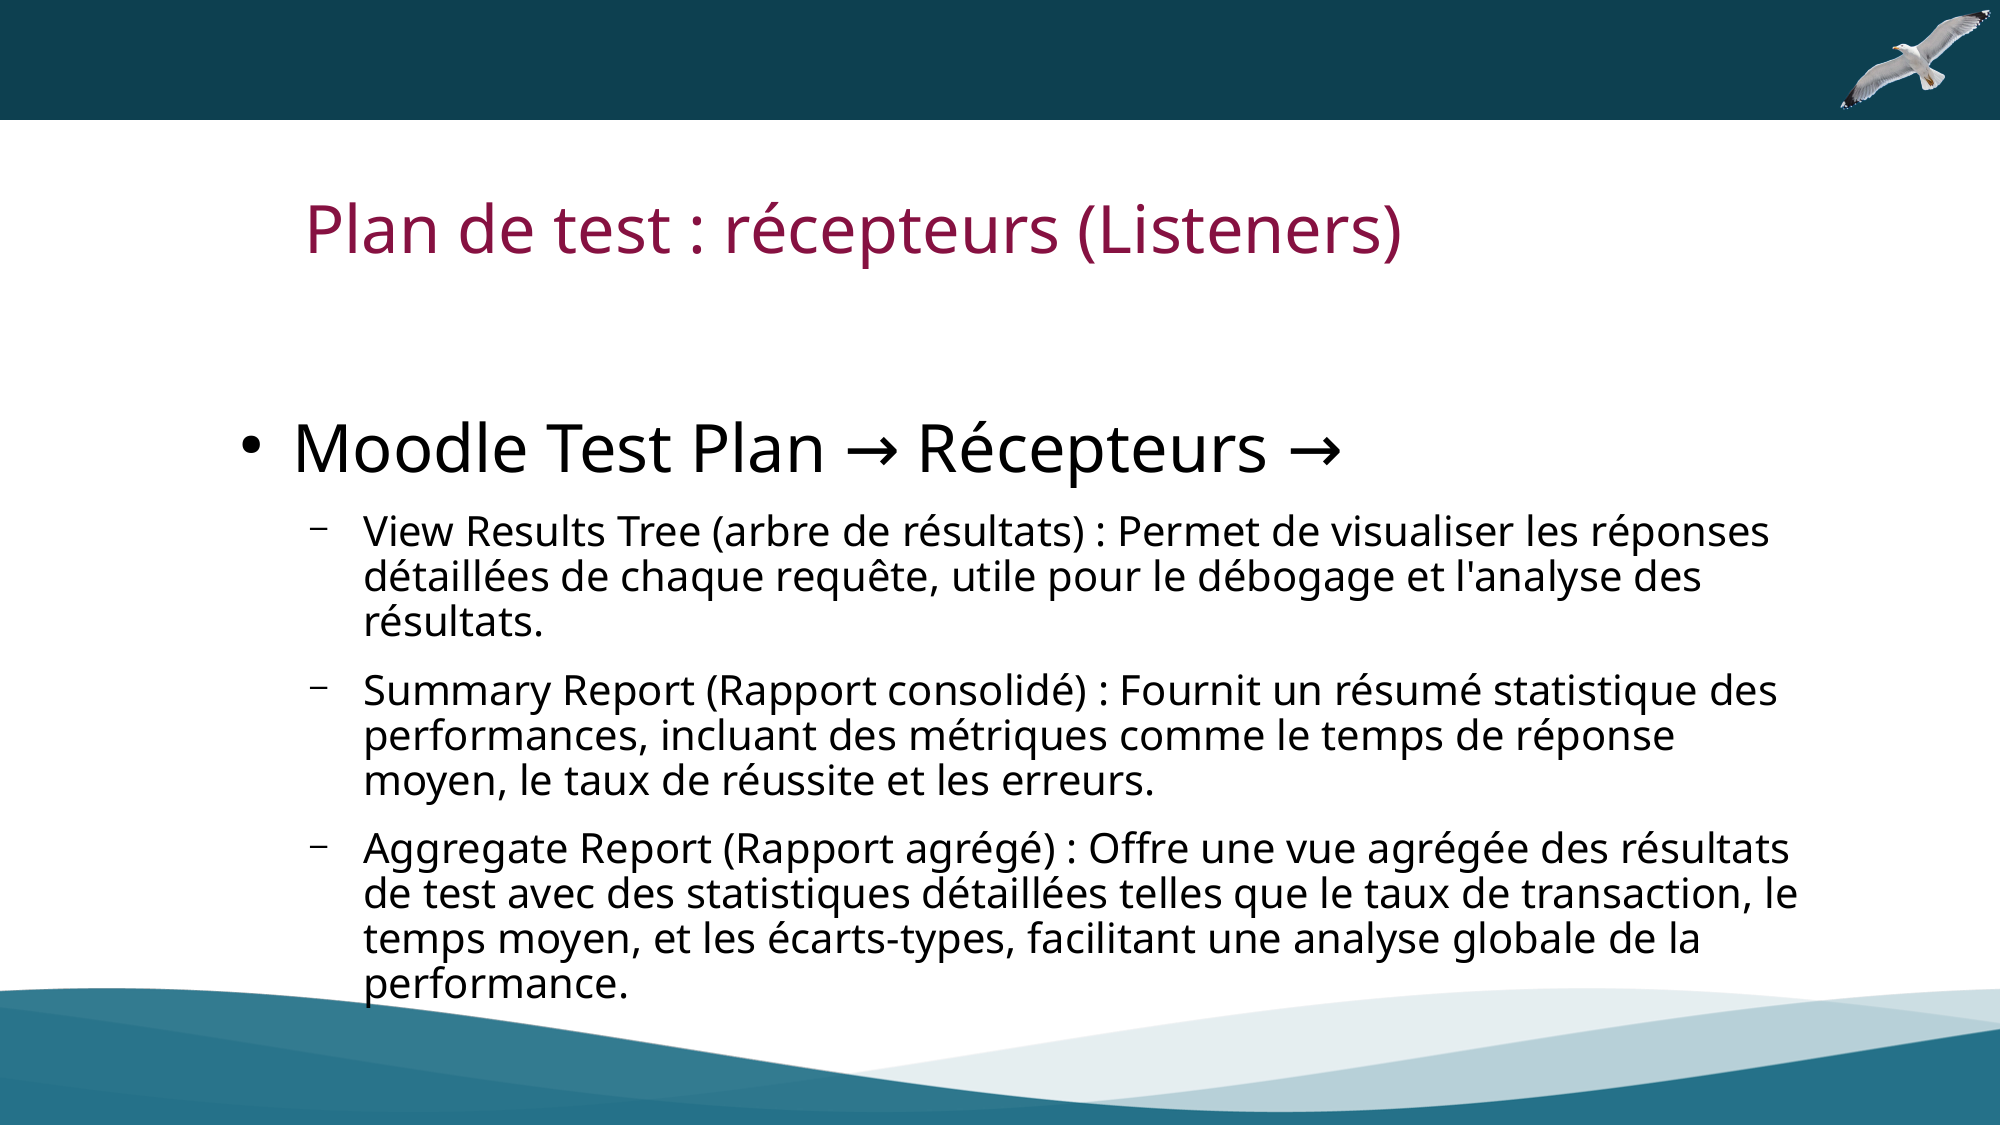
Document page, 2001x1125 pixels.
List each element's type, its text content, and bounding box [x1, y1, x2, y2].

picture [1820, 0, 2000, 120]
picture [0, 974, 2000, 1125]
list Moodle Test Plan → Récepteurs → View Results Tree (arbre de résultats) : Permet de visualiser les réponses détaillées de chaque requête, utile pour le débogage et l'analyse des résultats. Summary Report (Rapport consolidé) : Fournit un résumé statistique des performances, incluant des métriques comme le temps de réponse moyen, le taux de réussite et les erreurs. Aggregate Report (Rapport agrégé) : Offre une vue agrégée des résultats de test avec des statistiques détaillées telles que le taux de transaction, le temps moyen, et les écarts-types, facilitant une analyse globale de la performance. [206, 407, 1843, 1030]
list Plan de test : récepteurs (Listeners) [218, 188, 1689, 320]
